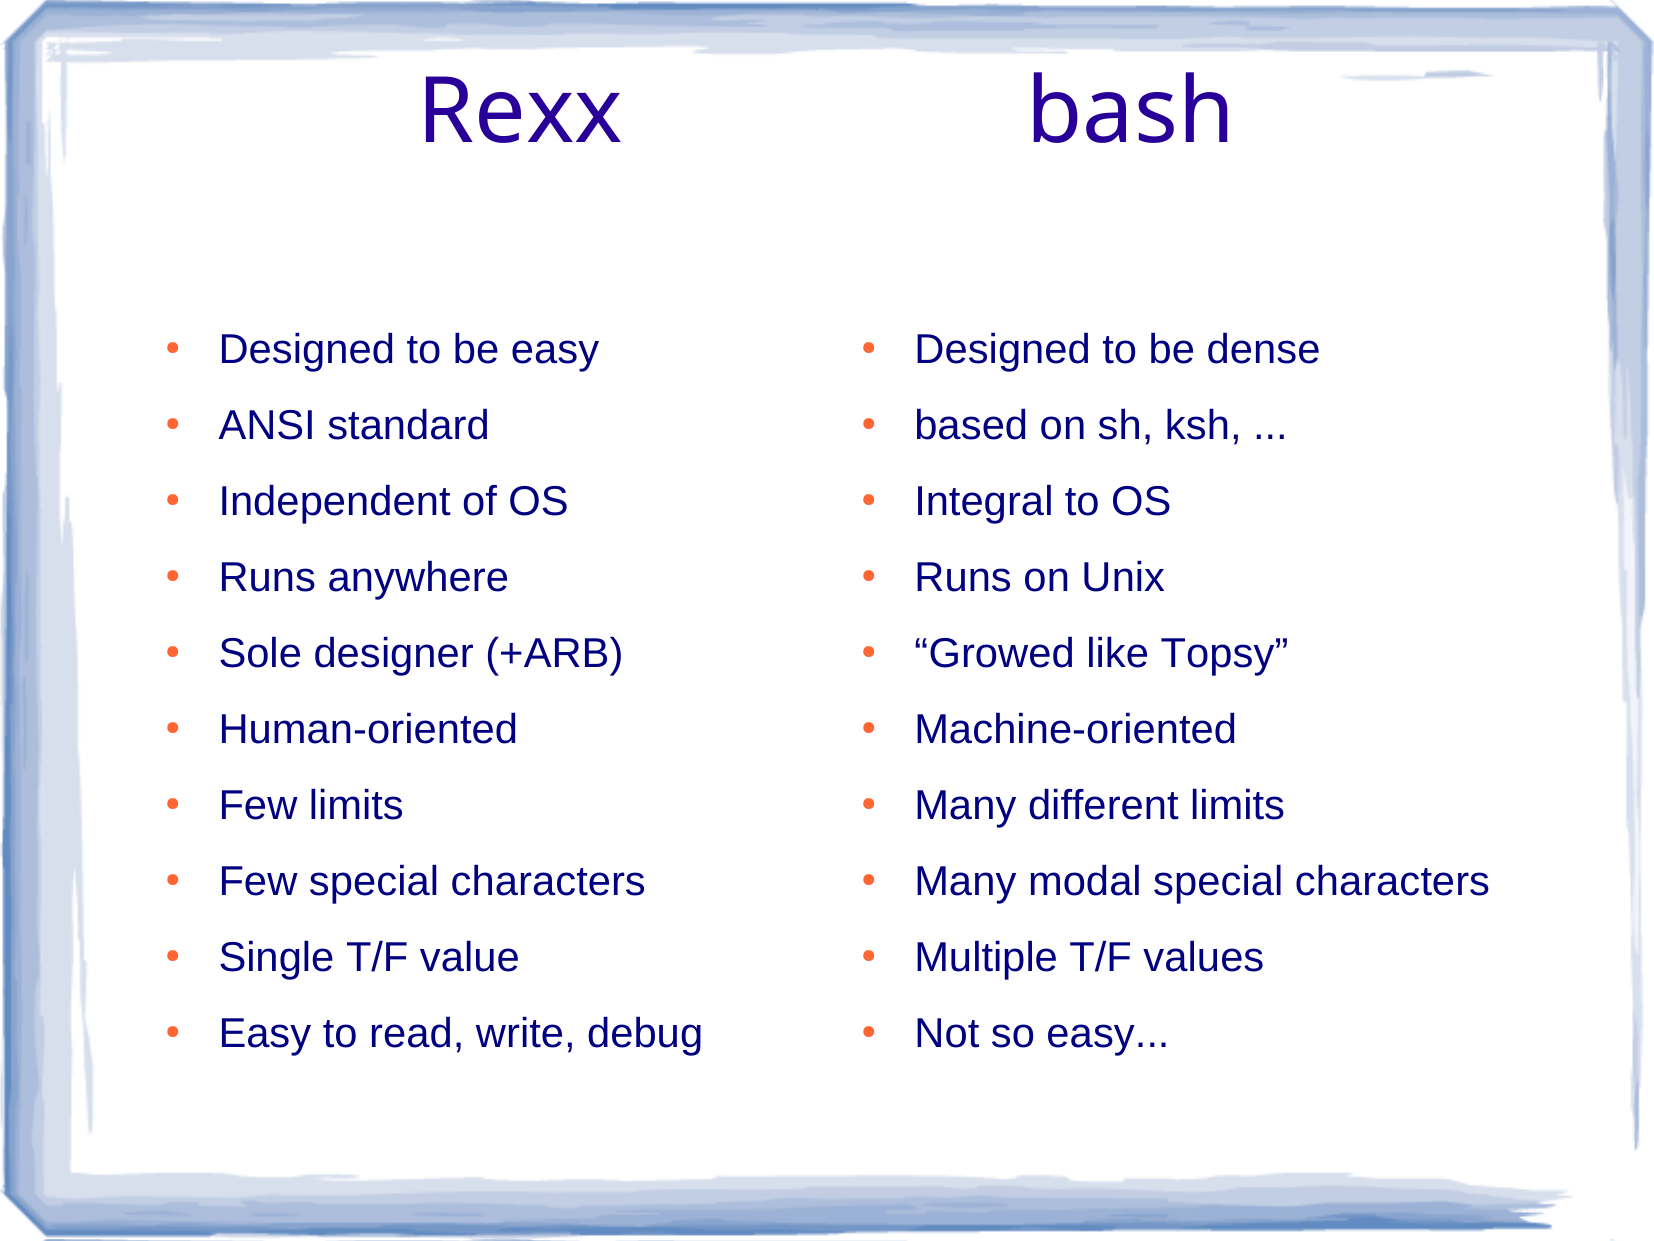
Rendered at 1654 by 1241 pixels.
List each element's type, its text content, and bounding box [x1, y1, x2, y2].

title Rexx bash [82, 49, 1571, 166]
list Designed to be easy ANSI standard Independent of OS Runs anywhere Sole designer (+ARB) Human-oriented Few limits Few special characters Single T/F value Easy to read, write, debug [147, 325, 811, 1186]
list Designed to be dense based on sh, ksh, ... Integral to OS Runs on Unix “Growed like Topsy” Machine-oriented Many different limits Many modal special characters Multiple T/F values Not so easy... [843, 325, 1507, 1186]
picture [0, 0, 1654, 1241]
